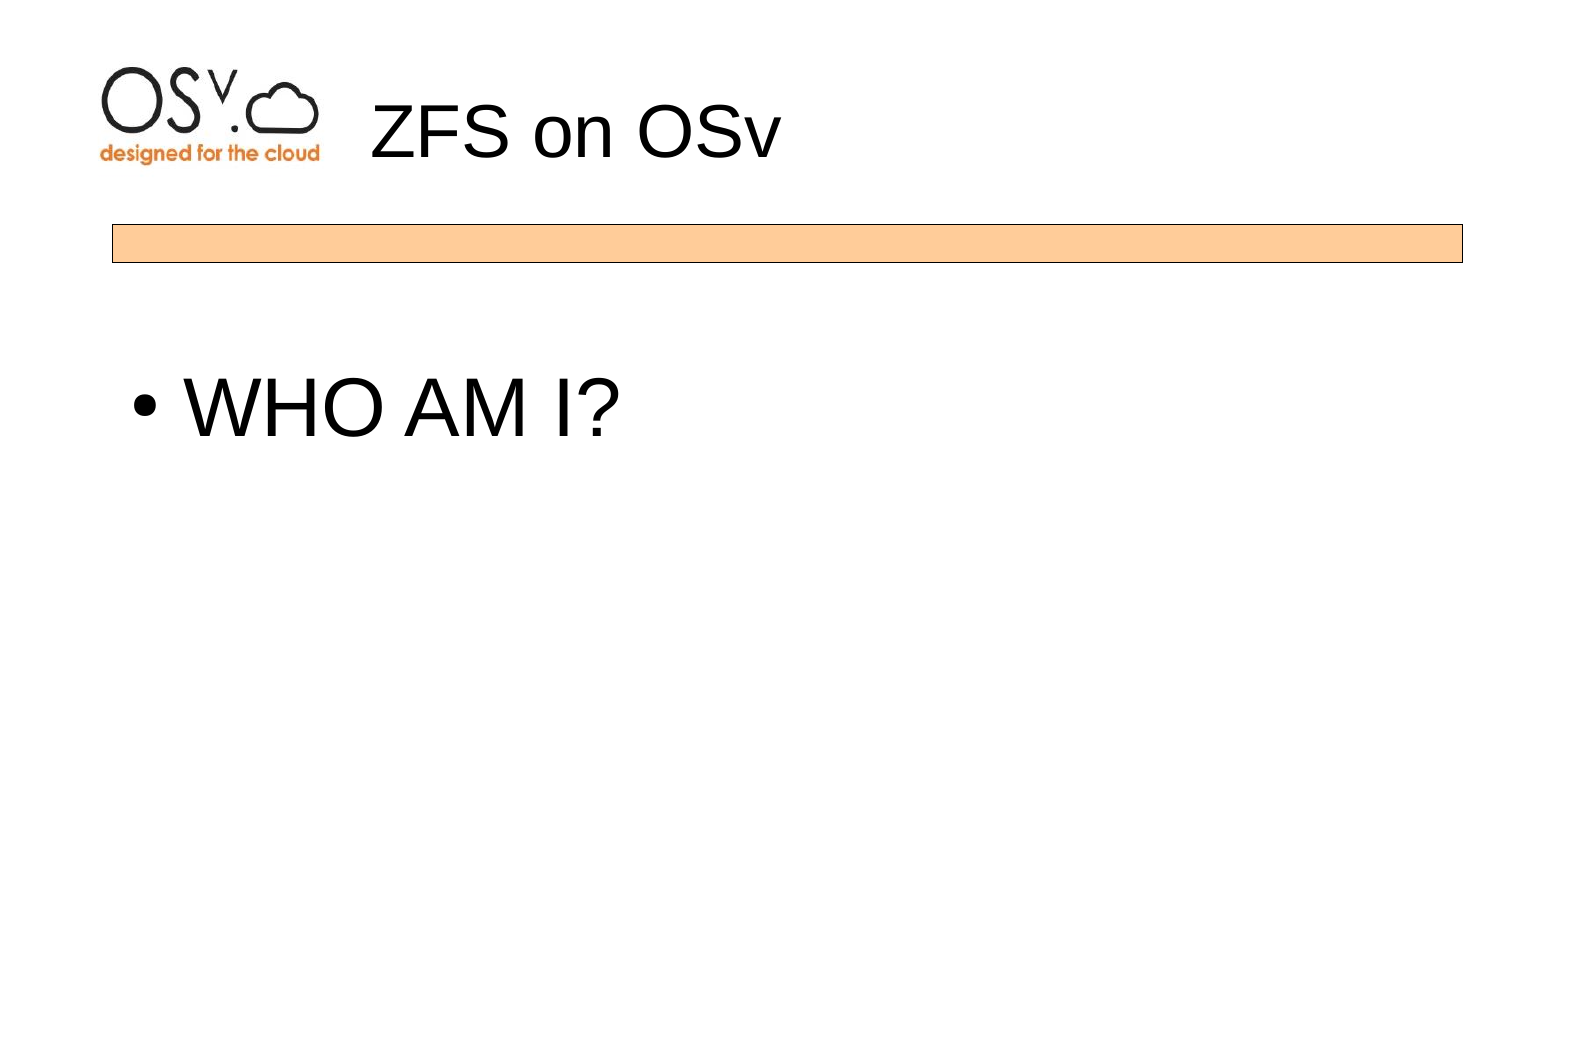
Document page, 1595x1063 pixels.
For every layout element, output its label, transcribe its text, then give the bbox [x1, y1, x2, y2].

text_box [112, 224, 1463, 263]
picture [83, 37, 338, 186]
title ZFS on OSv [79, 49, 1515, 213]
list WHO AM I? [112, 361, 1548, 1063]
